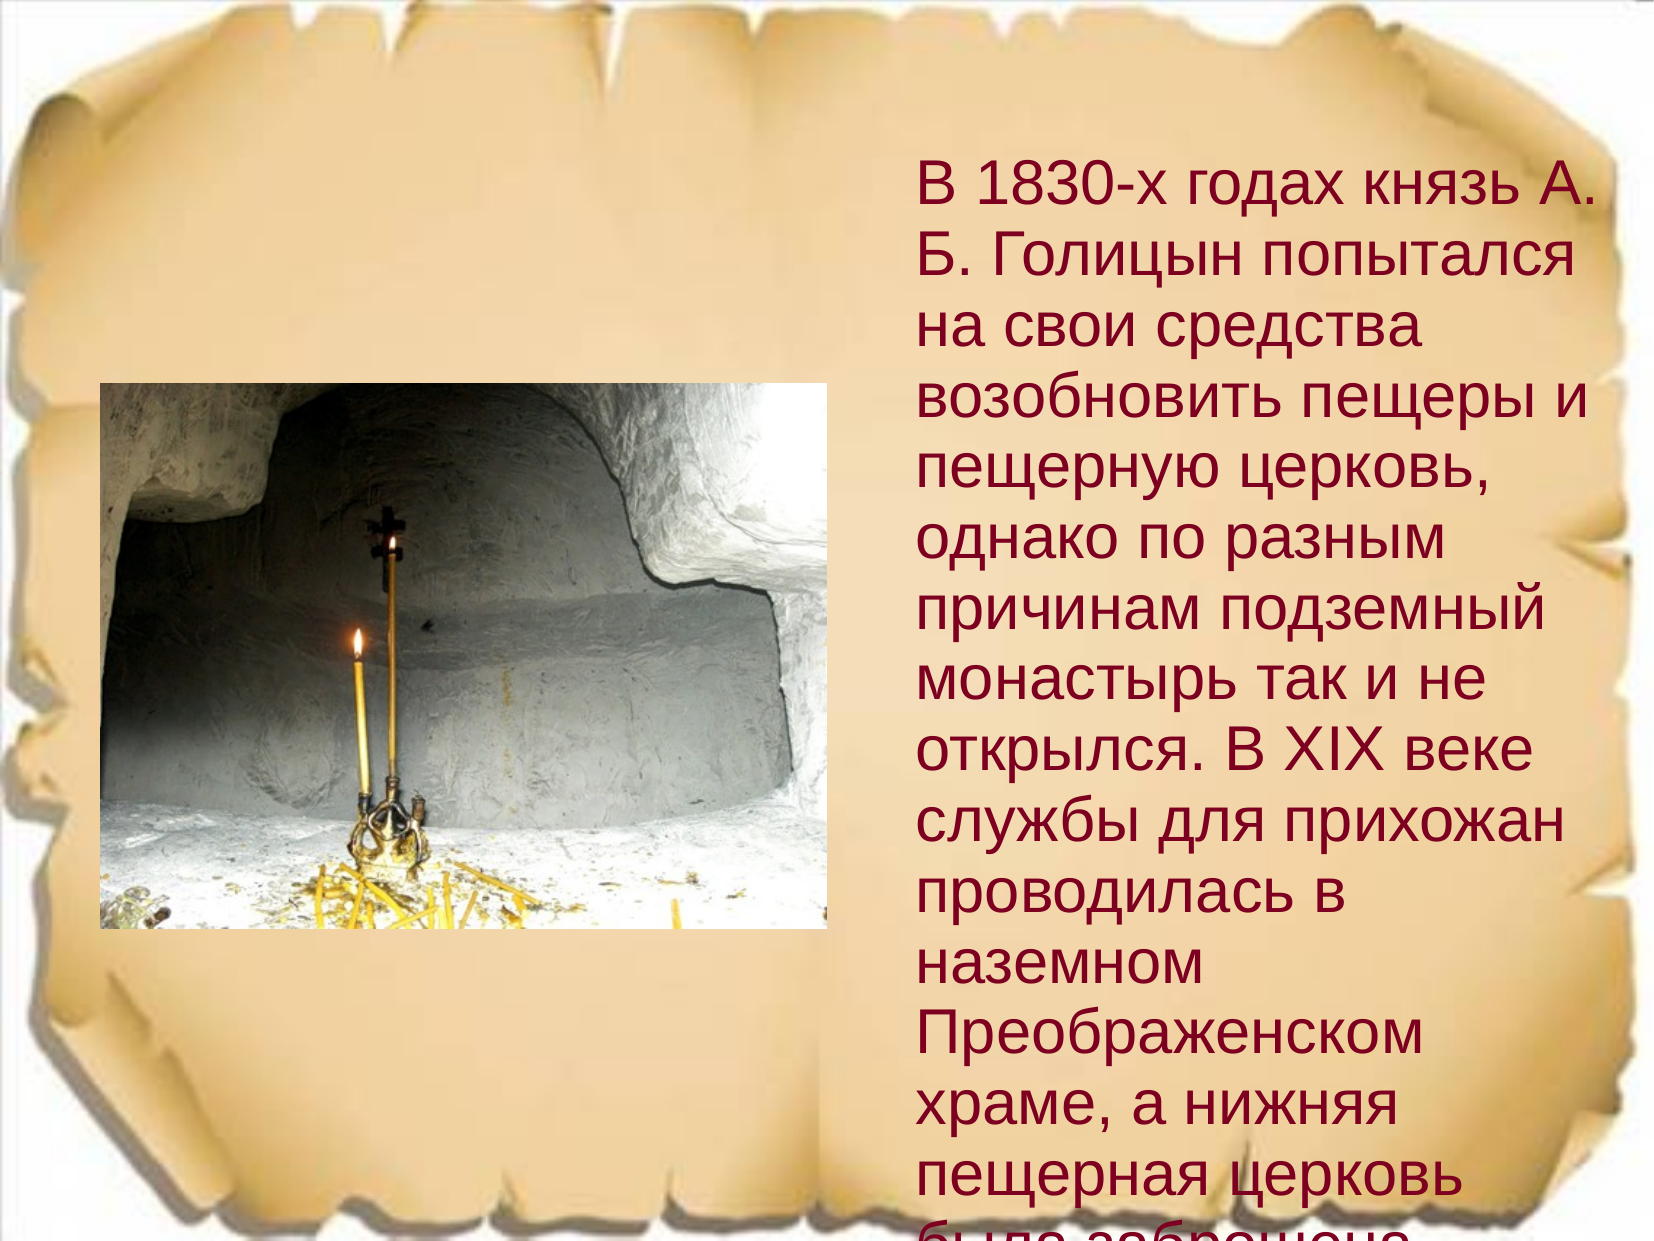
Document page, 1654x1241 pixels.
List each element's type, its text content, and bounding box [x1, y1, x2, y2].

list В 1830-х годах князь А. Б. Голицын попытался на свои средства возобновить пещеры и пещерную церковь, однако по разным причинам подземный монастырь так и не открылся. В XIX веке службы для прихожан проводилась в наземном Преображенском храме, а нижняя пещерная церковь была заброшена. [915, 147, 1612, 1241]
picture [0, 0, 1654, 1241]
